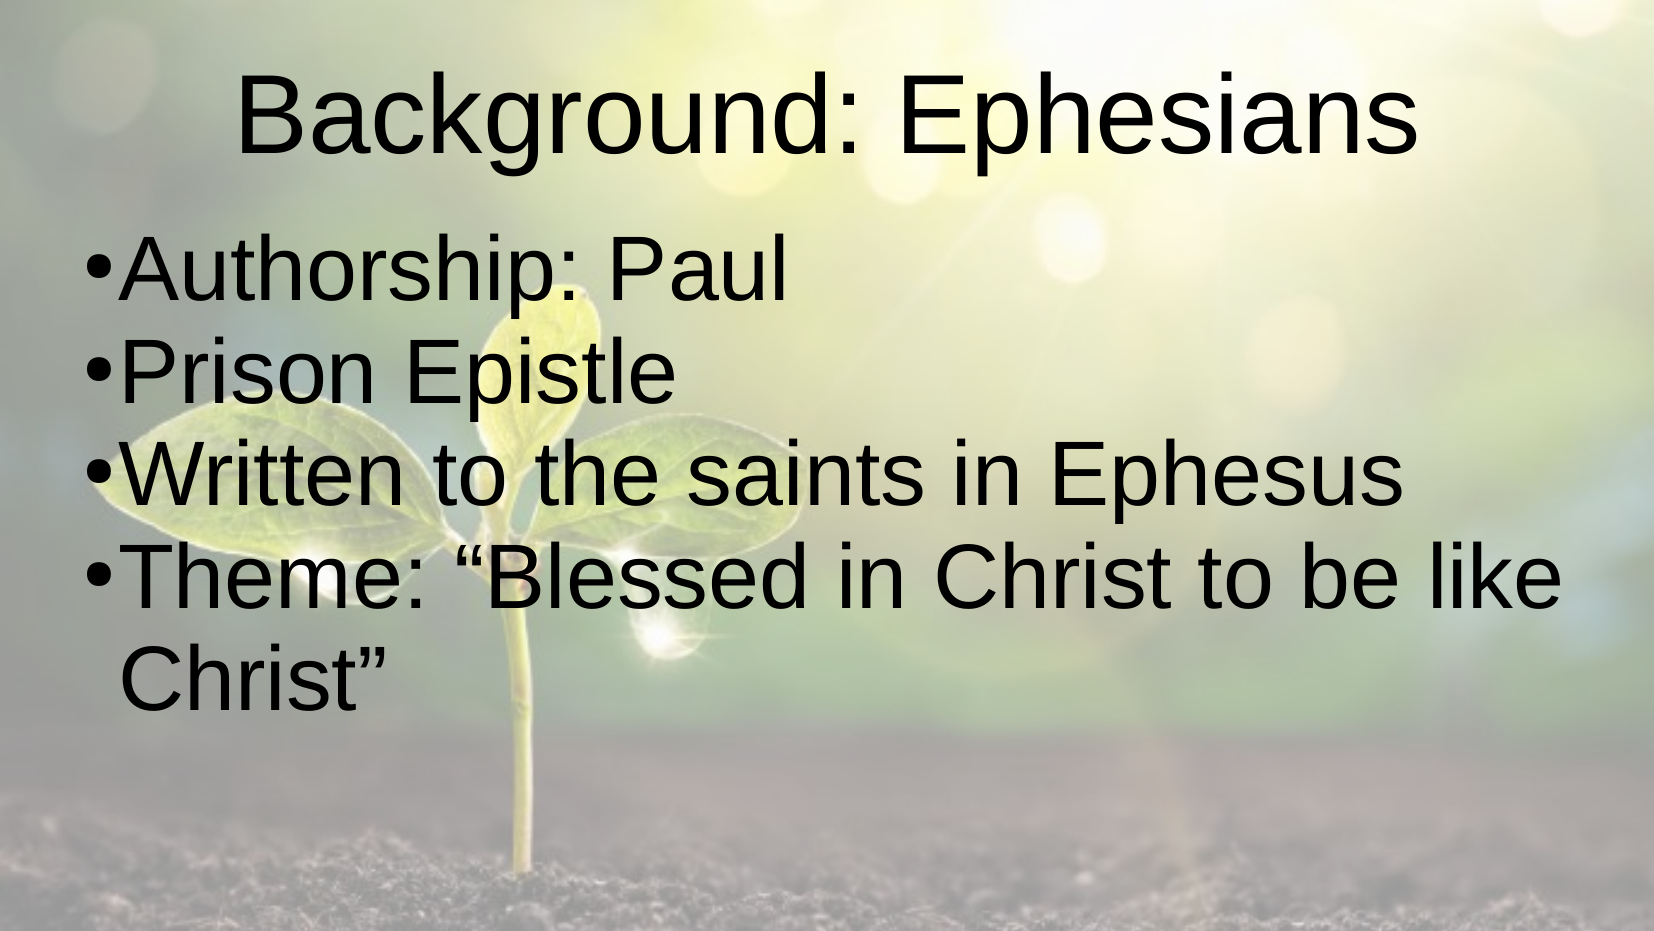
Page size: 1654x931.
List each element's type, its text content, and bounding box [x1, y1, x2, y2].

subtitle Authorship: Paul Prison Epistle Written to the saints in Ephesus Theme: “Blessed in Christ to be like Christ” [82, 217, 1571, 758]
title Background: Ephesians [82, 37, 1571, 193]
picture [0, 0, 1654, 931]
